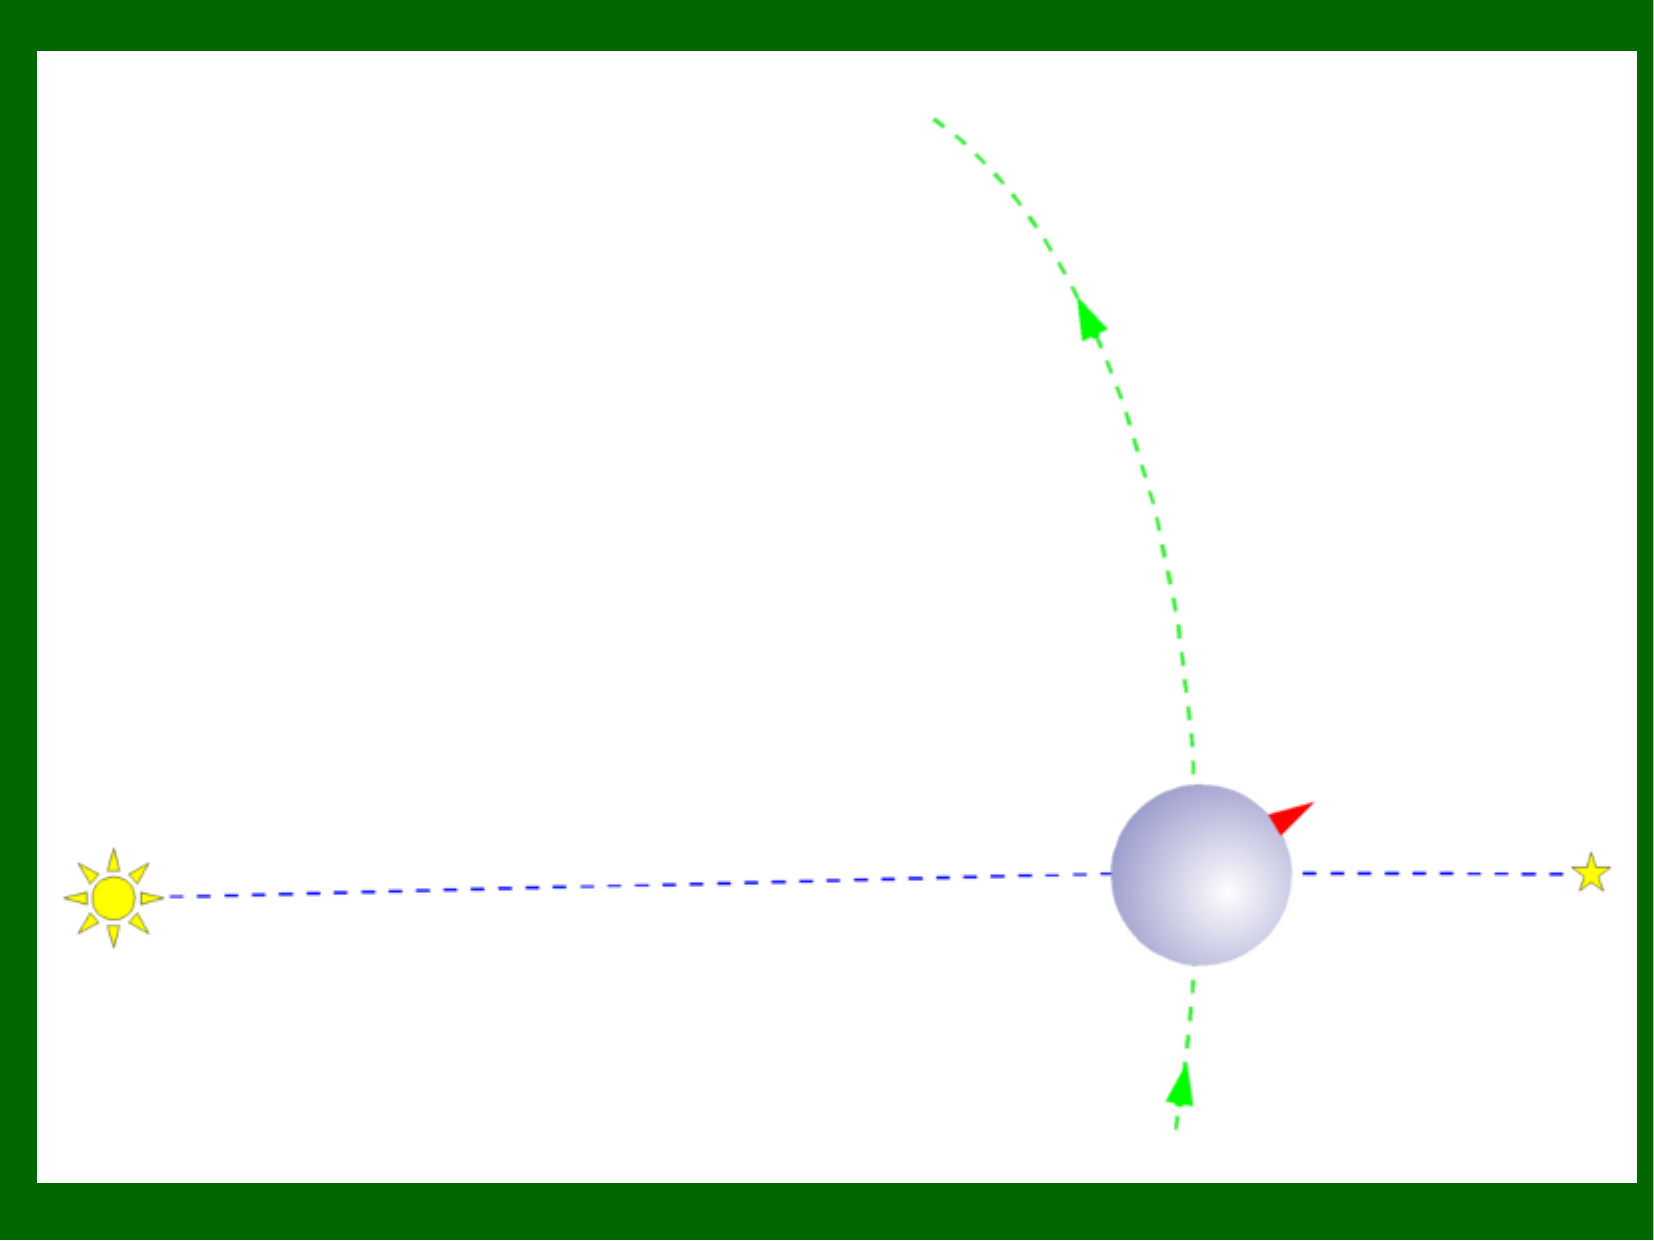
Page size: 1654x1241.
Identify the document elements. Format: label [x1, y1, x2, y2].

picture [37, 51, 1637, 1183]
